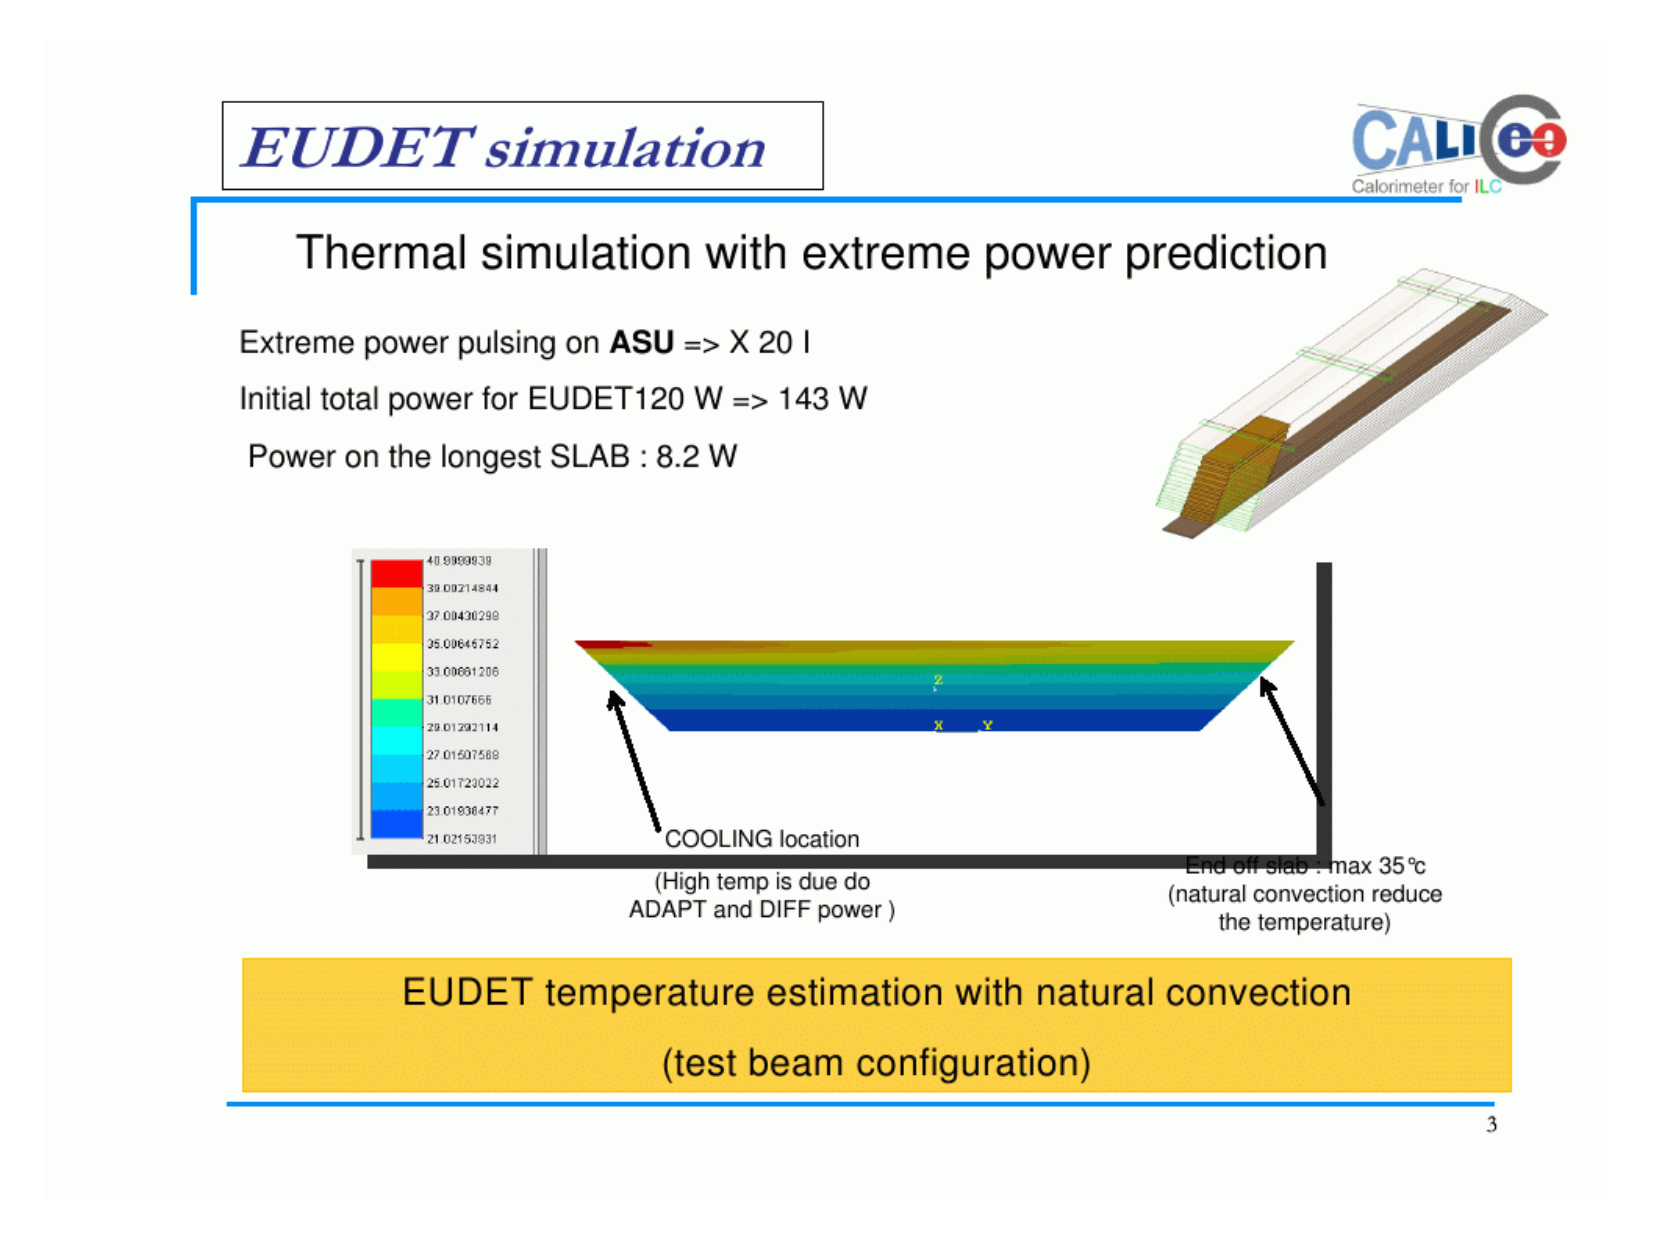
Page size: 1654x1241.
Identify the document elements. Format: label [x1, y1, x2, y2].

picture [44, 42, 1606, 1199]
